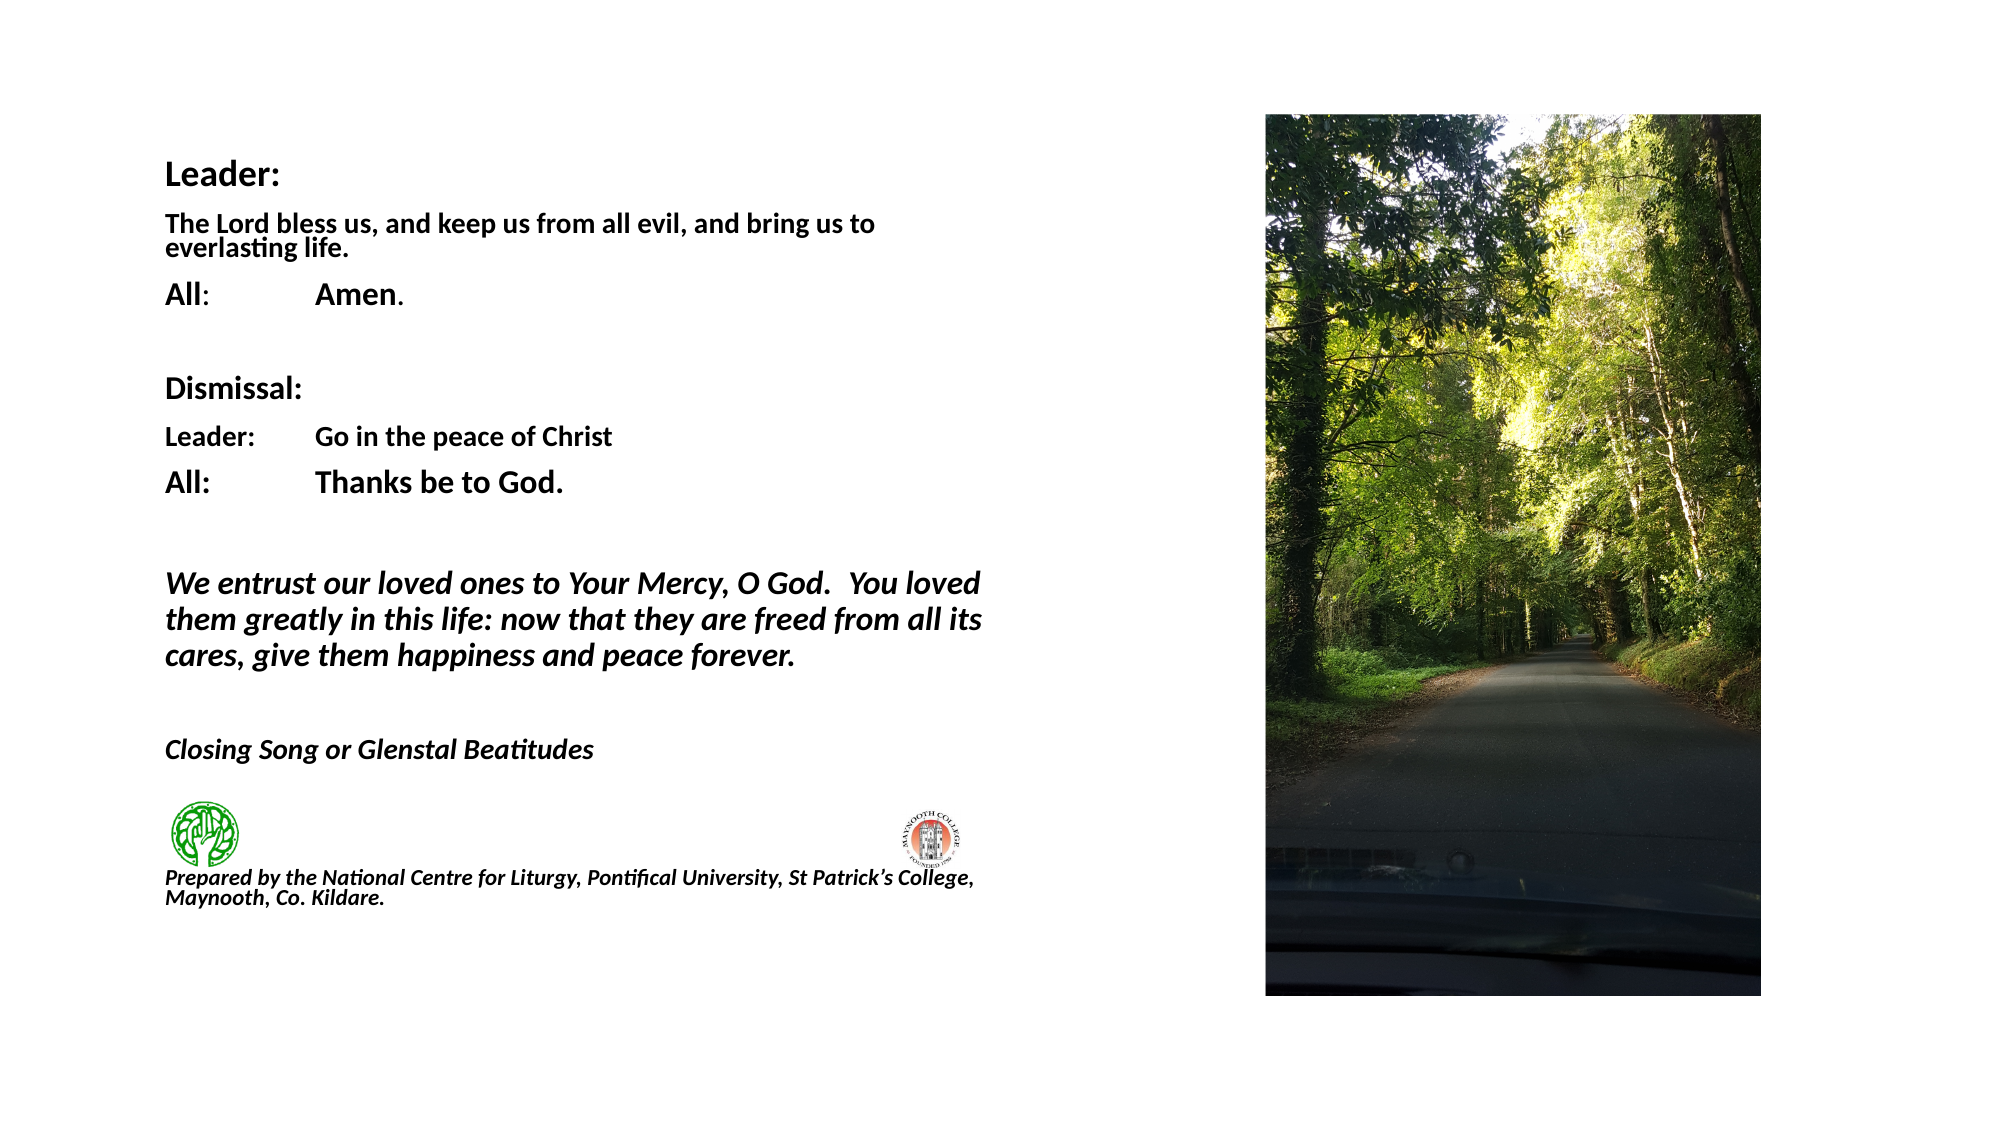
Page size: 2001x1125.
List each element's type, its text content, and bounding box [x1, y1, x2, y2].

picture [169, 799, 240, 869]
picture [901, 809, 961, 869]
picture [1265, 114, 1761, 996]
list Leader: The Lord bless us, and keep us from all evil, and bring us to everlasting life. All: Amen. Dismissal: Leader: Go in the peace of Christ All: Thanks be to God. We entrust our loved ones to Your Mercy, O God. You loved them greatly in this life: now that they are freed from all its cares, give them happiness and peace forever. Closing Song or Glenstal Beatitudes Prepared by the National Centre for Liturgy, Pontifical University, St Patrick’s College, Maynooth, Co. Kildare. [150, 98, 1000, 1107]
